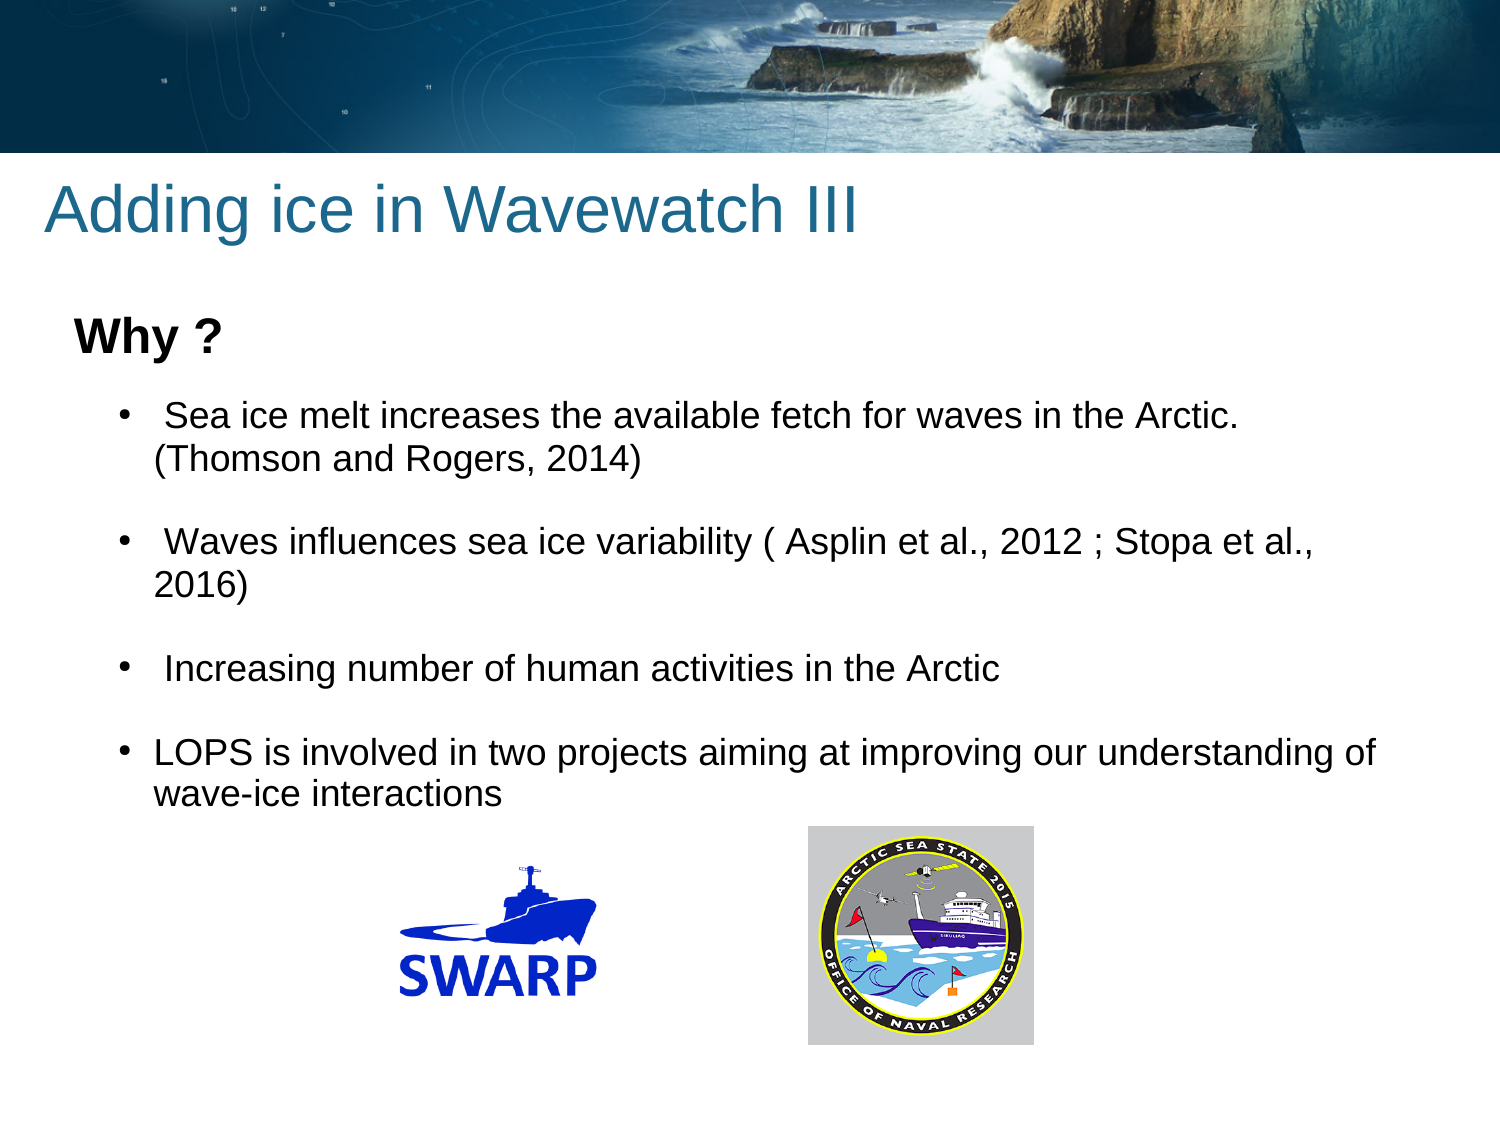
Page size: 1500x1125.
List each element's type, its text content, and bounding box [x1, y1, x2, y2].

picture [0, 0, 1500, 153]
text_box Sea ice melt increases the available fetch for waves in the Arctic. (Thomson and Rogers, 2014) Waves influences sea ice variability ( Asplin et al., 2012 ; Stopa et al., 2016) Increasing number of human activities in the Arctic LOPS is involved in two projects aiming at improving our understanding of wave-ice interactions [118, 395, 1418, 815]
text_box Why ? [59, 293, 296, 414]
picture [808, 826, 1034, 1045]
picture [383, 856, 617, 1004]
title Adding ice in Wavewatch III [29, 118, 1214, 294]
